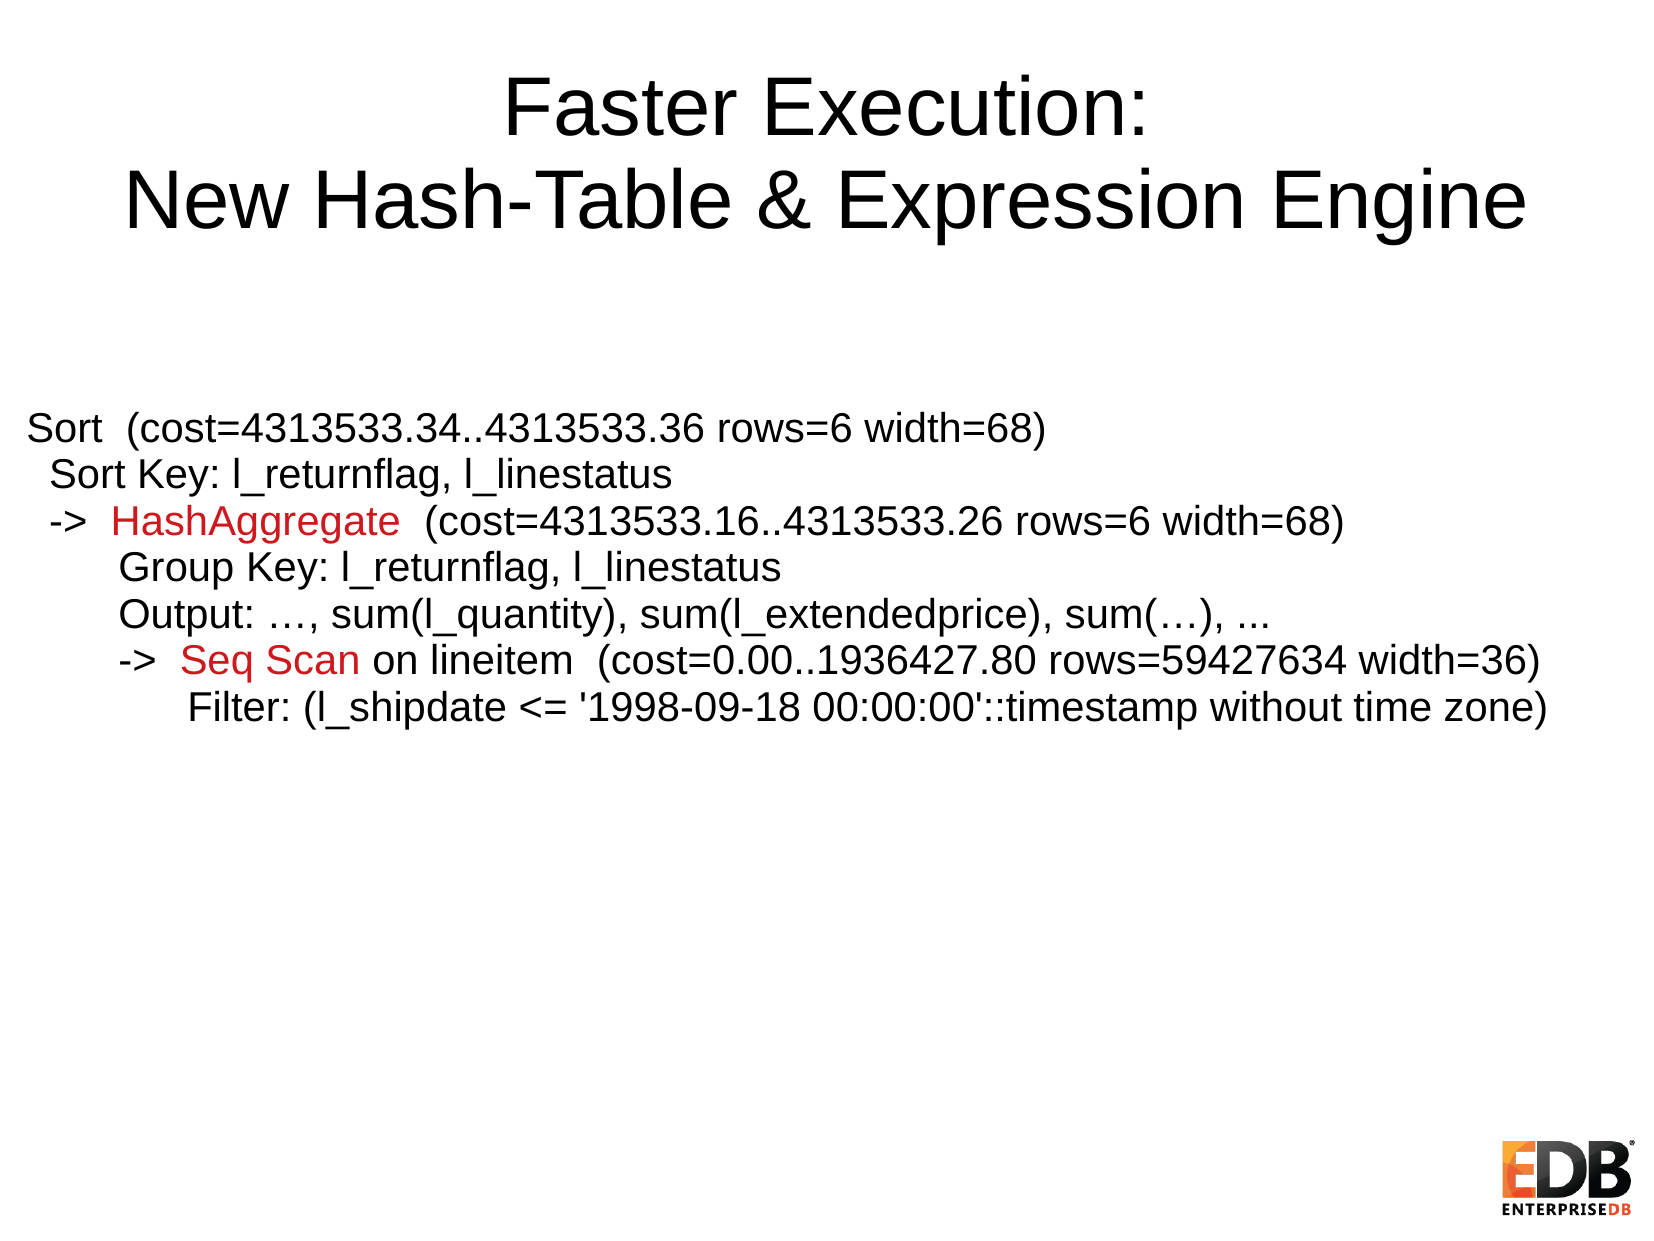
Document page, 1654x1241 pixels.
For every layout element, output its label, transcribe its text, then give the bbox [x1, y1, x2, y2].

picture [1500, 1136, 1636, 1216]
text_box Sort (cost=4313533.34..4313533.36 rows=6 width=68) Sort Key: l_returnflag, l_linestatus -> HashAggregate (cost=4313533.16..4313533.26 rows=6 width=68) Group Key: l_returnflag, l_linestatus Output: …, sum(l_quantity), sum(l_extendedprice), sum(…), ... -> Seq Scan on lineitem (cost=0.00..1936427.80 rows=59427634 width=36) Filter: (l_shipdate <= '1998-09-18 00:00:00'::timestamp without time zone) [0, 355, 1654, 1096]
title Faster Execution: New Hash-Table & Expression Engine [82, 49, 1571, 257]
